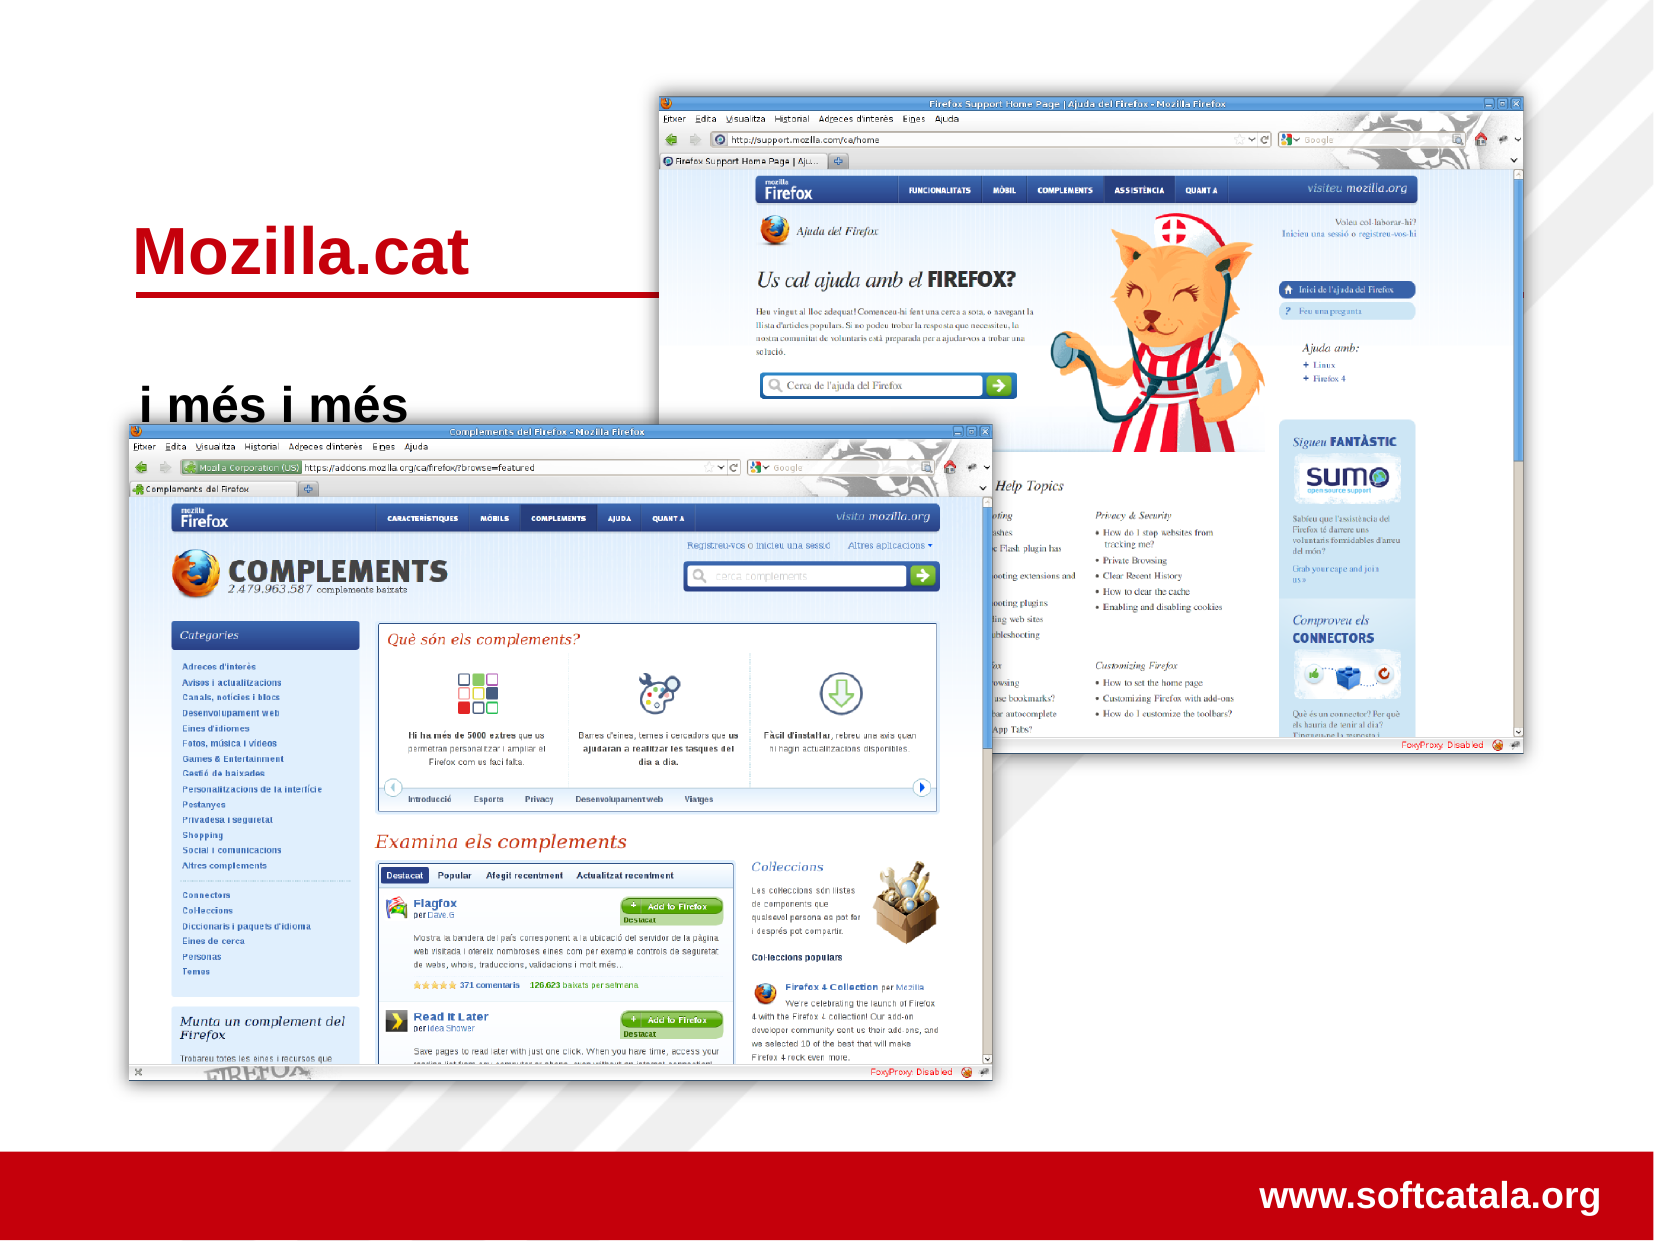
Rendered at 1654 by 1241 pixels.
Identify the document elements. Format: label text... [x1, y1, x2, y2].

text_box www.softcatala.org [0, 1151, 1654, 1241]
text_box i més i més [124, 342, 637, 401]
picture [0, 0, 1654, 1151]
text_box Mozilla.cat [118, 206, 637, 297]
